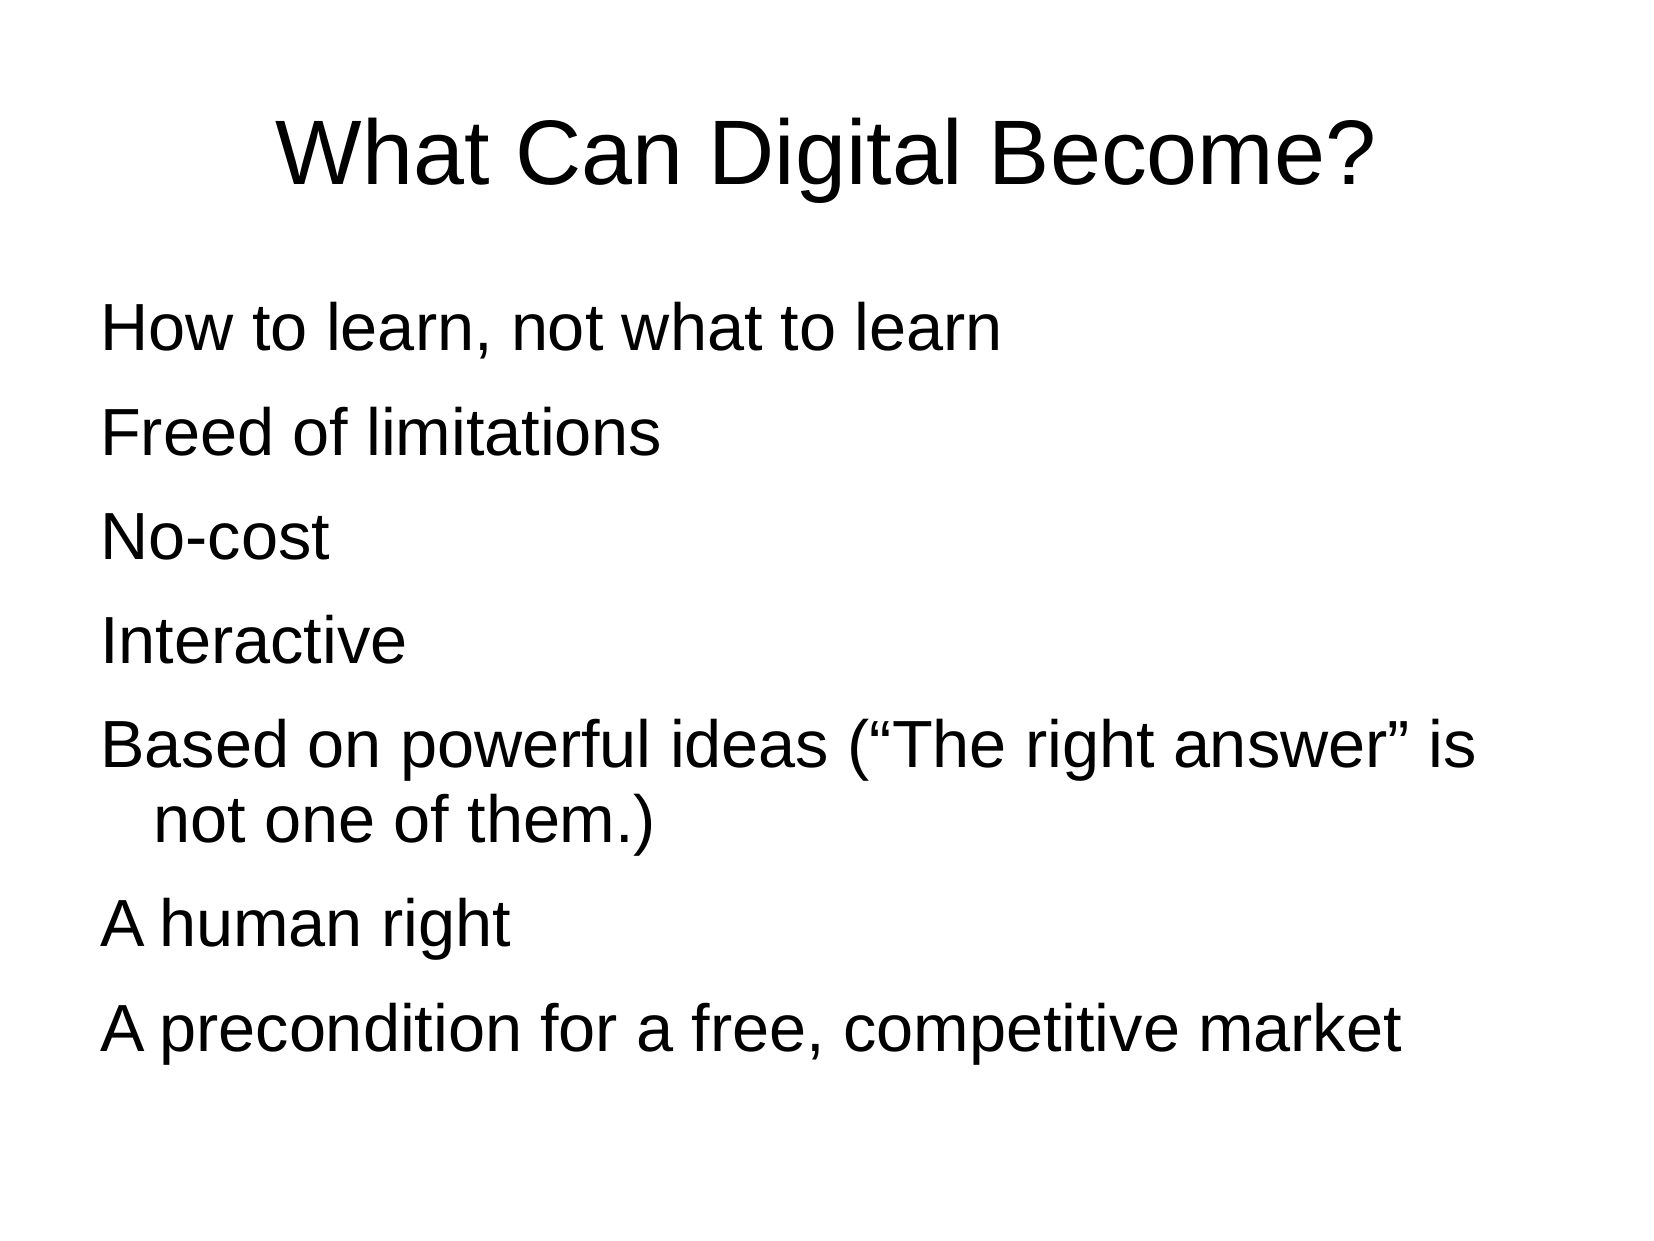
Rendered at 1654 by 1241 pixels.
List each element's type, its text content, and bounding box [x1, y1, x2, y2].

list How to learn, not what to learn Freed of limitations No-cost Interactive Based on powerful ideas (“The right answer” is not one of them.) A human right A precondition for a free, competitive market [82, 290, 1571, 1094]
title What Can Digital Become? [82, 56, 1571, 250]
